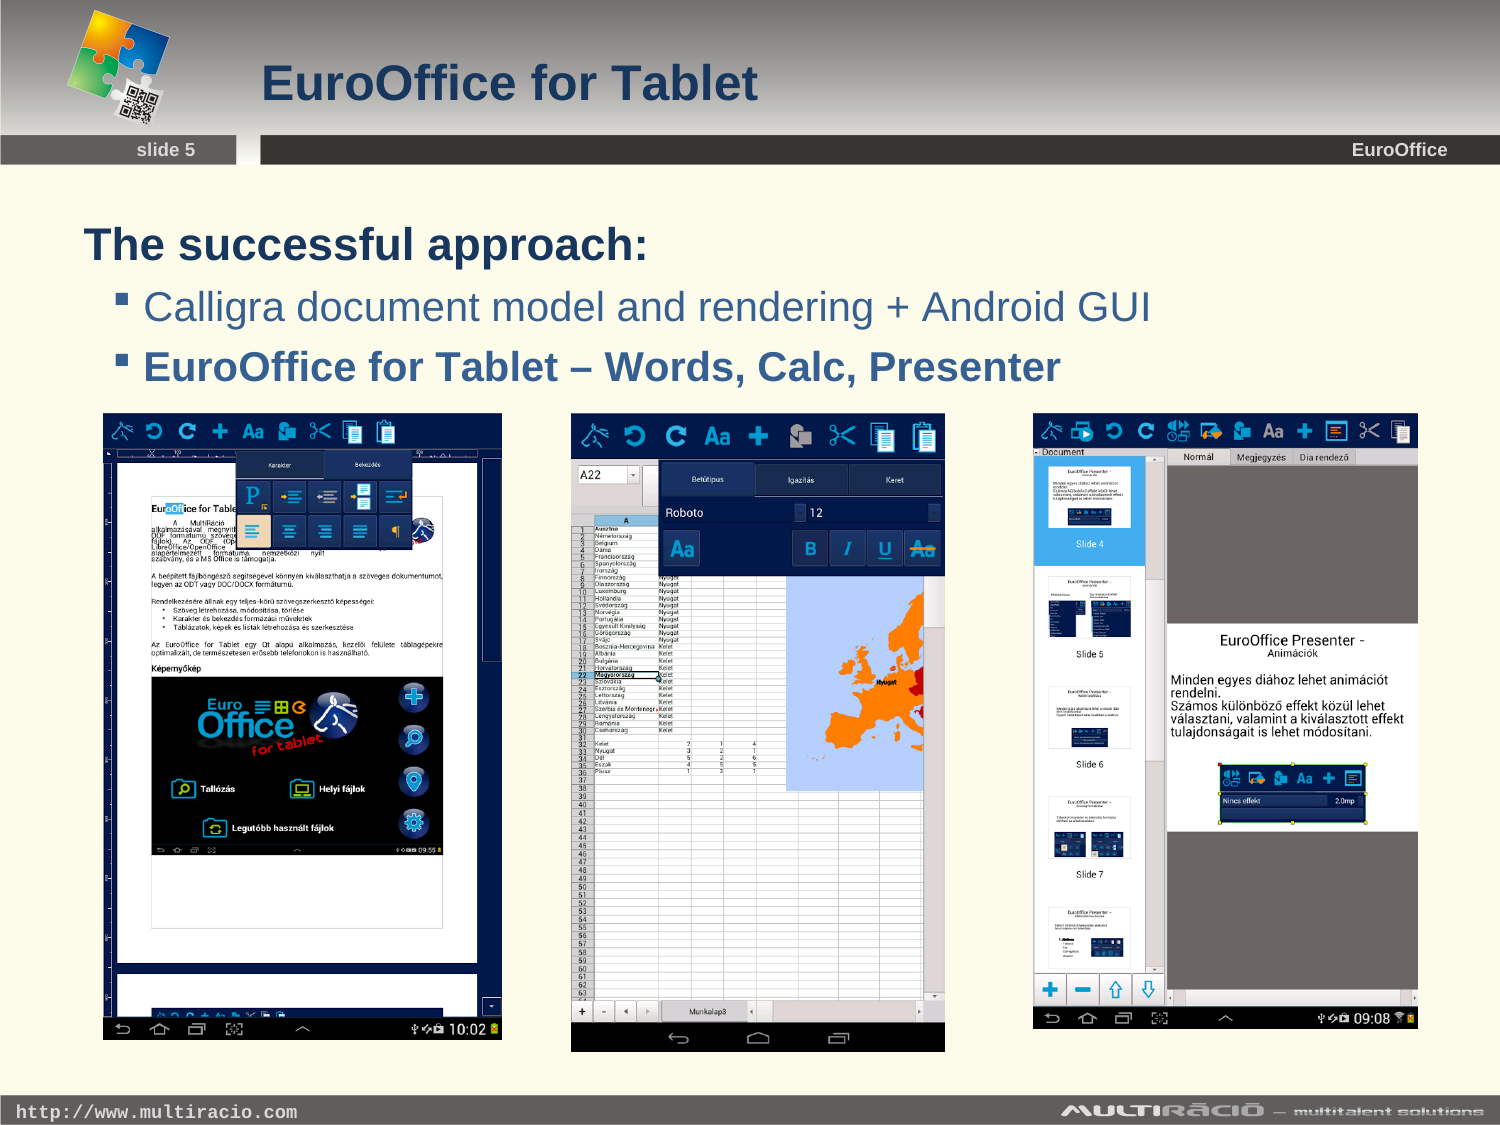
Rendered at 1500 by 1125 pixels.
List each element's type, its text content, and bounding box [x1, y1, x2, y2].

list The successful approach: Calligra document model and rendering + Android GUI EuroOffice for Tablet – Words, Calc, Presenter [68, 206, 1447, 464]
text_box slide <number> [58, 137, 211, 161]
text_box EuroOffice [304, 137, 1468, 161]
picture [0, 0, 1500, 1125]
title EuroOffice for Tablet [246, 35, 1397, 111]
